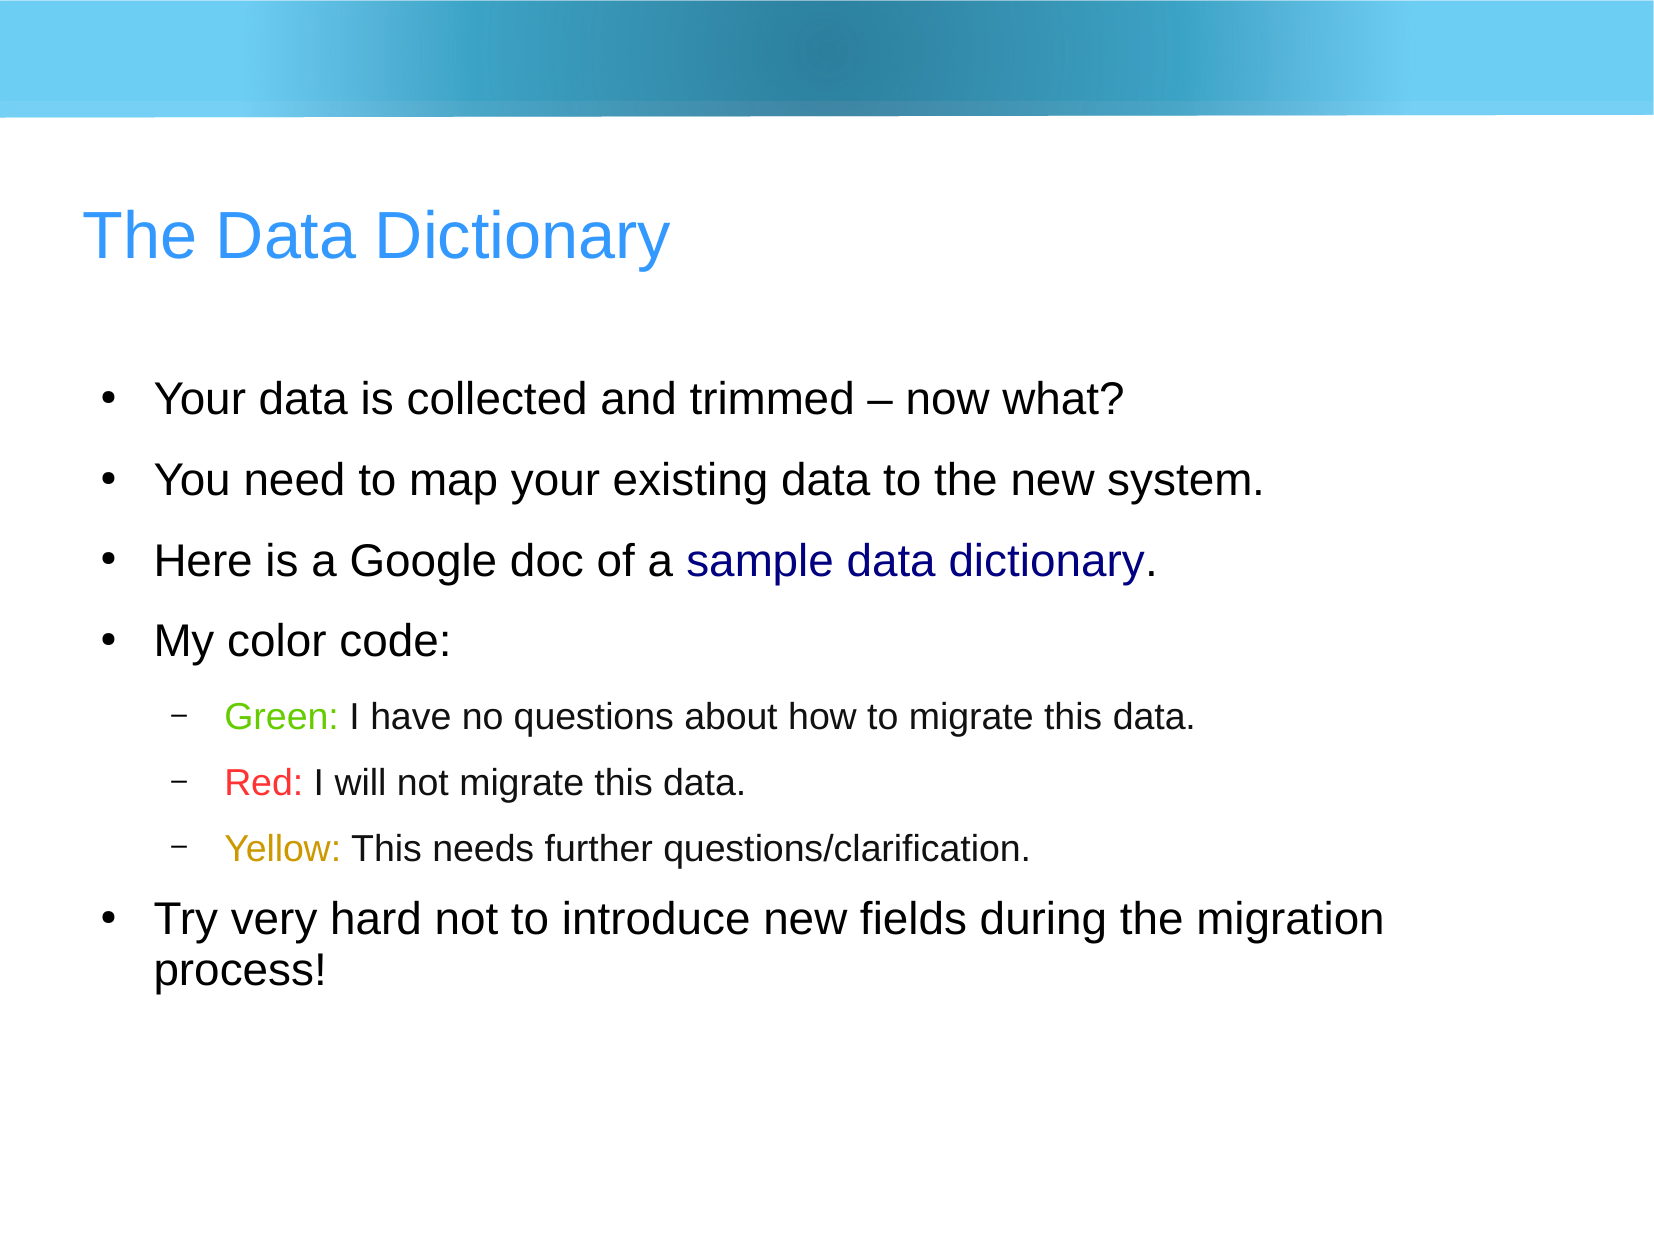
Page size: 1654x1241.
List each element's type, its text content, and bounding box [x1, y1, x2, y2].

list Your data is collected and trimmed – now what? You need to map your existing data to the new system. Here is a Google doc of a sample data dictionary. My color code: Green: I have no questions about how to migrate this data. Red: I will not migrate this data. Yellow: This needs further questions/clarification. Try very hard not to introduce new fields during the migration process! [82, 372, 1571, 1093]
title The Data Dictionary [82, 132, 1571, 340]
picture [0, 0, 1654, 1241]
